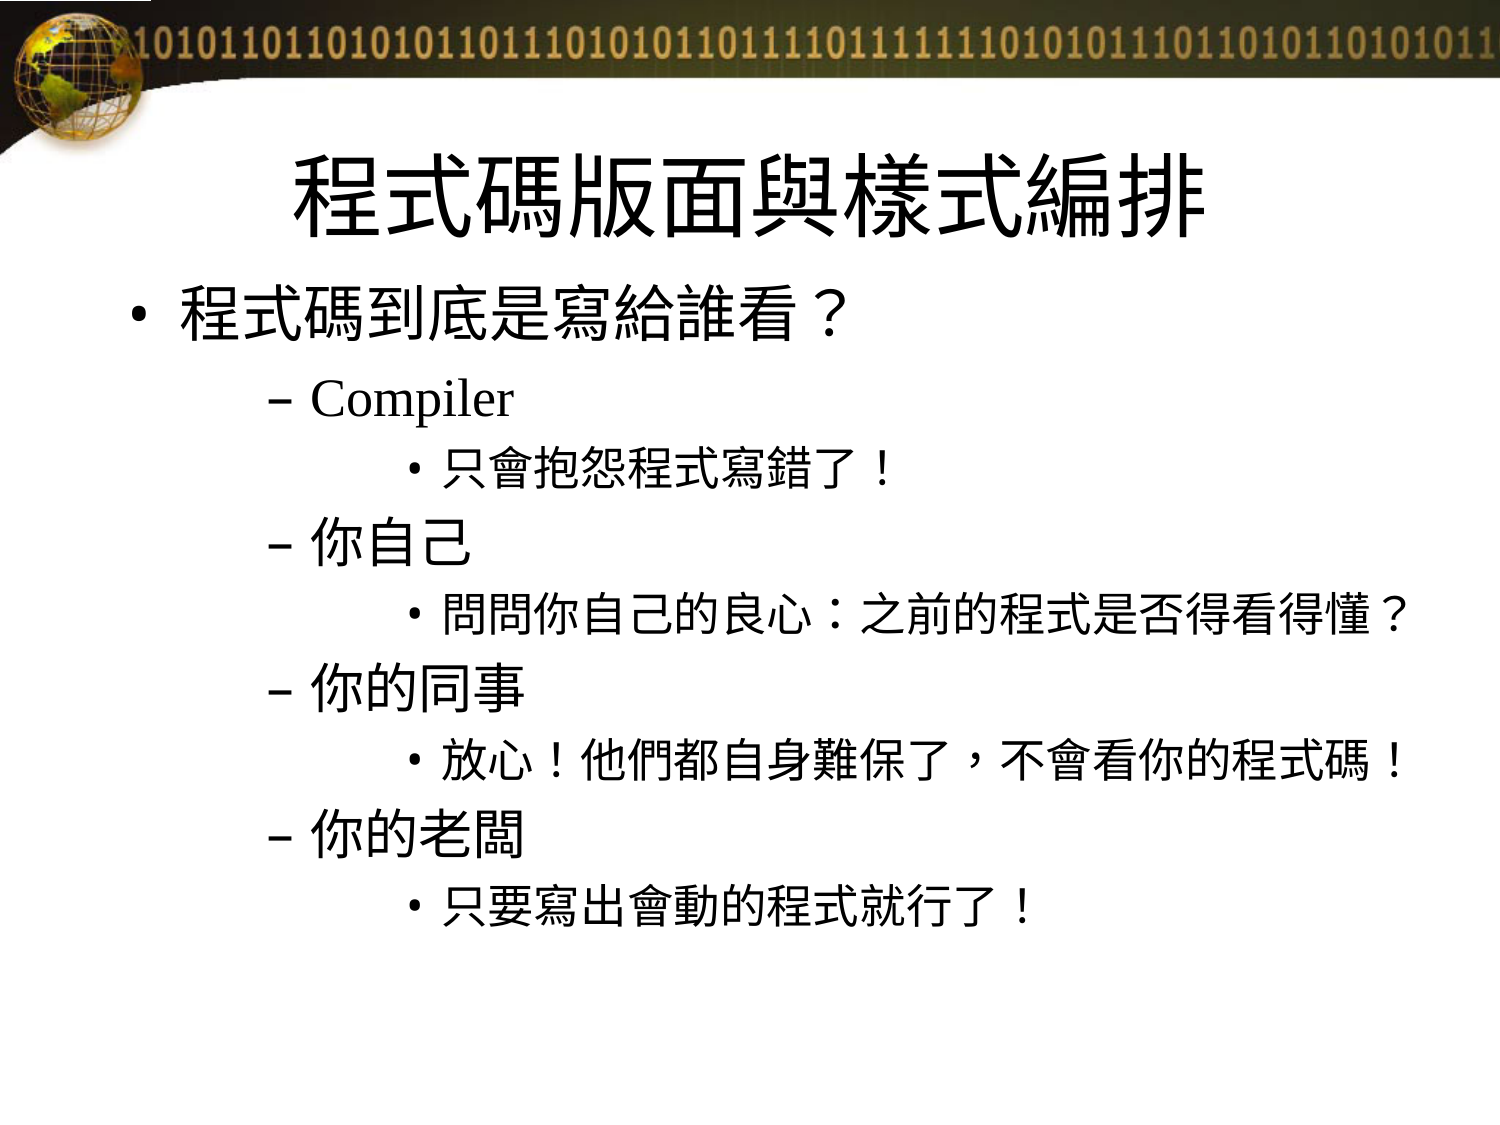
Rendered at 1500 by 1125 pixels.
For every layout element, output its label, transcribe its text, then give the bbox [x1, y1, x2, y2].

list 程式碼到底是寫給誰看？ Compiler 只會抱怨程式寫錯了！ 你自己 問問你自己的良心：之前的程式是否得看得懂？ 你的同事 放心！他們都自身難保了，不會看你的程式碼！ 你的老闆 只要寫出會動的程式就行了！ [112, 267, 1388, 1012]
title 程式碼版面與樣式編排 [112, 99, 1388, 267]
